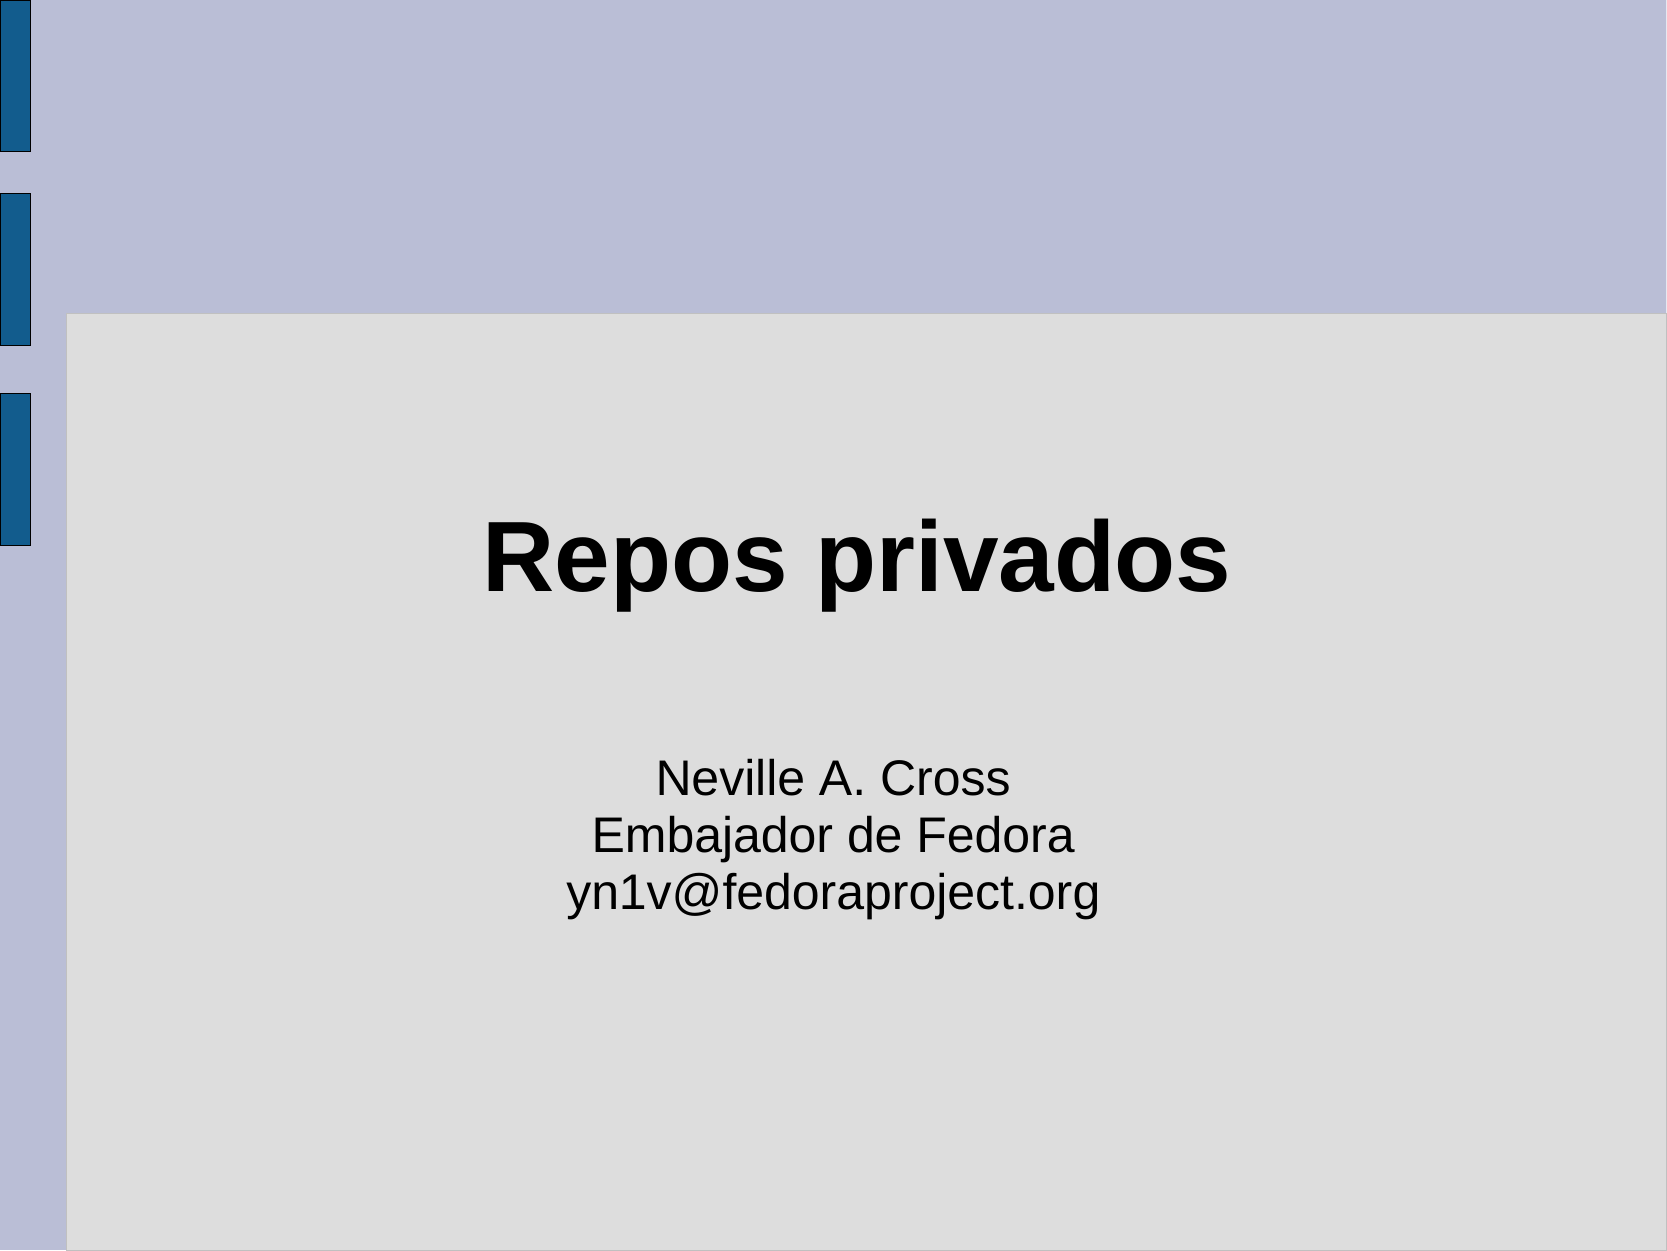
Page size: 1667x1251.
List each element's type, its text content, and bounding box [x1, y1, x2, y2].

title Repos privados [140, 500, 1527, 701]
subtitle Neville A. Cross Embajador de Fedora yn1v@fedoraproject.org [290, 750, 1377, 922]
